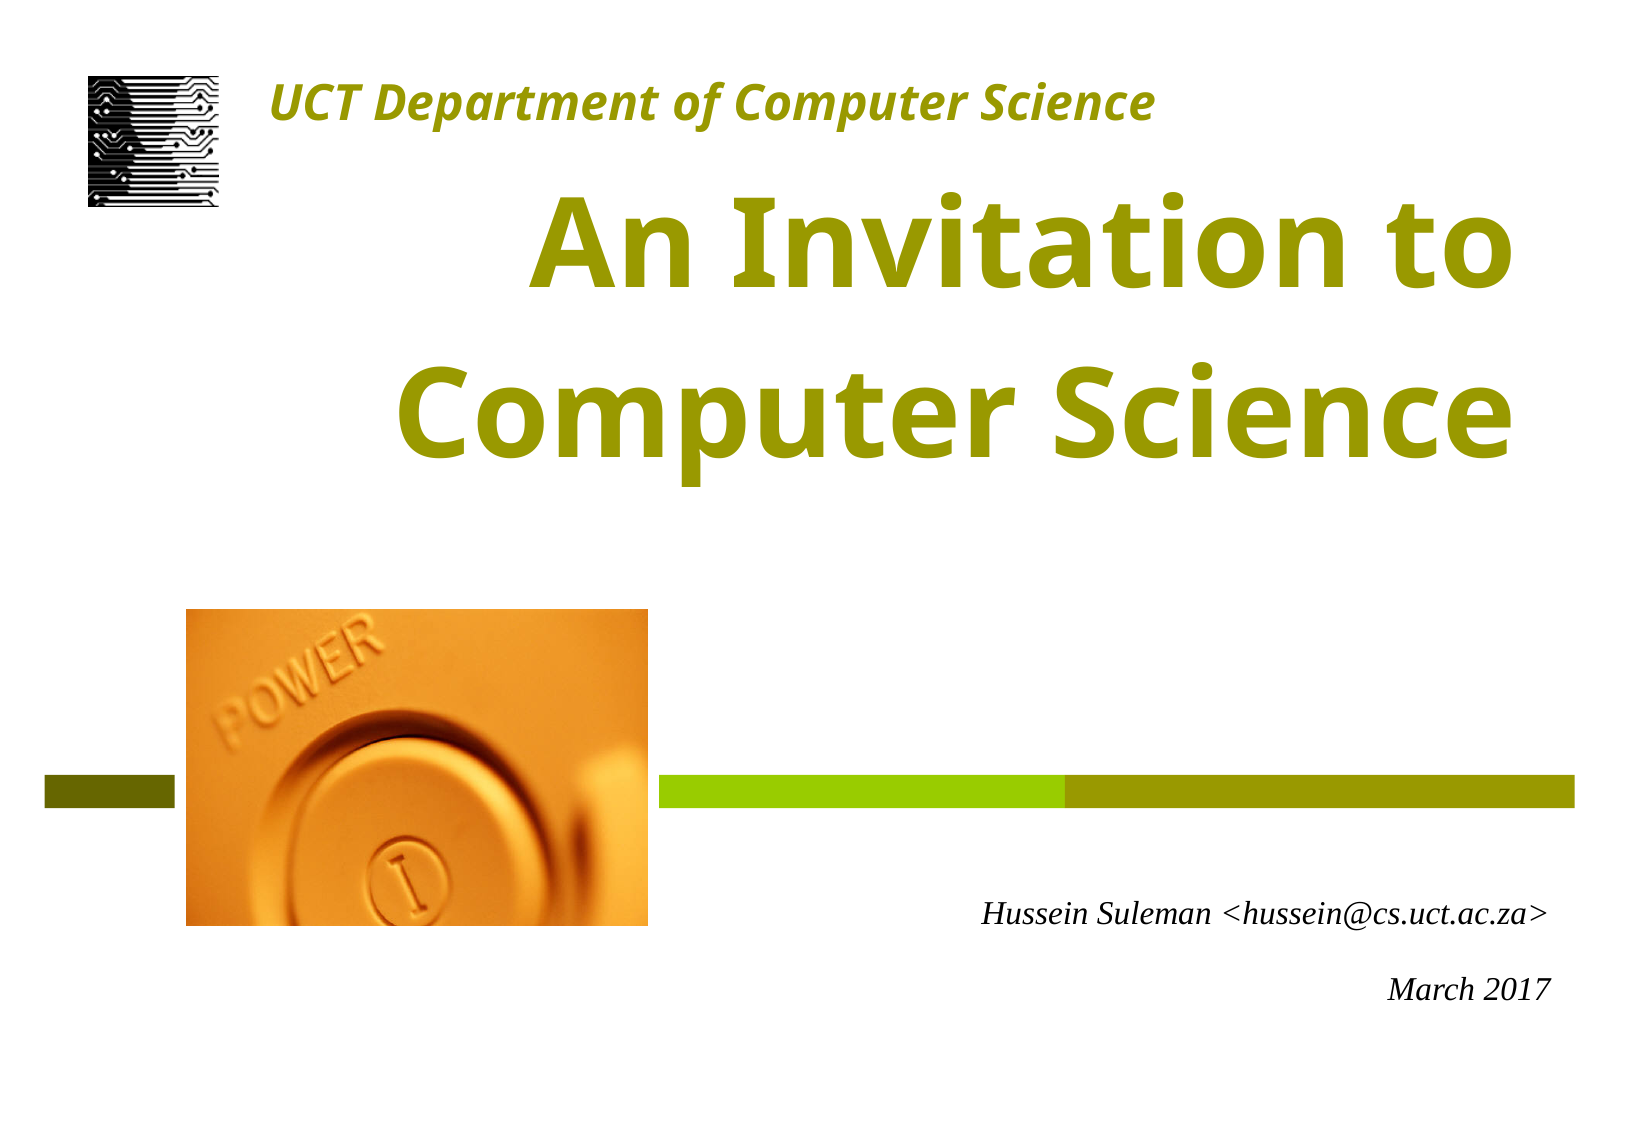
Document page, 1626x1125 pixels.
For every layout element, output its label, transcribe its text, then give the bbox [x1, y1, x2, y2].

title An Invitation to Computer Science [206, 206, 1533, 502]
subtitle Hussein Suleman <hussein@cs.uct.ac.za> March 2017 [741, 893, 1566, 1049]
picture [186, 609, 648, 926]
text_box [174, 597, 659, 941]
picture [88, 76, 219, 207]
text_box UCT Department of Computer Science [253, 88, 1329, 134]
